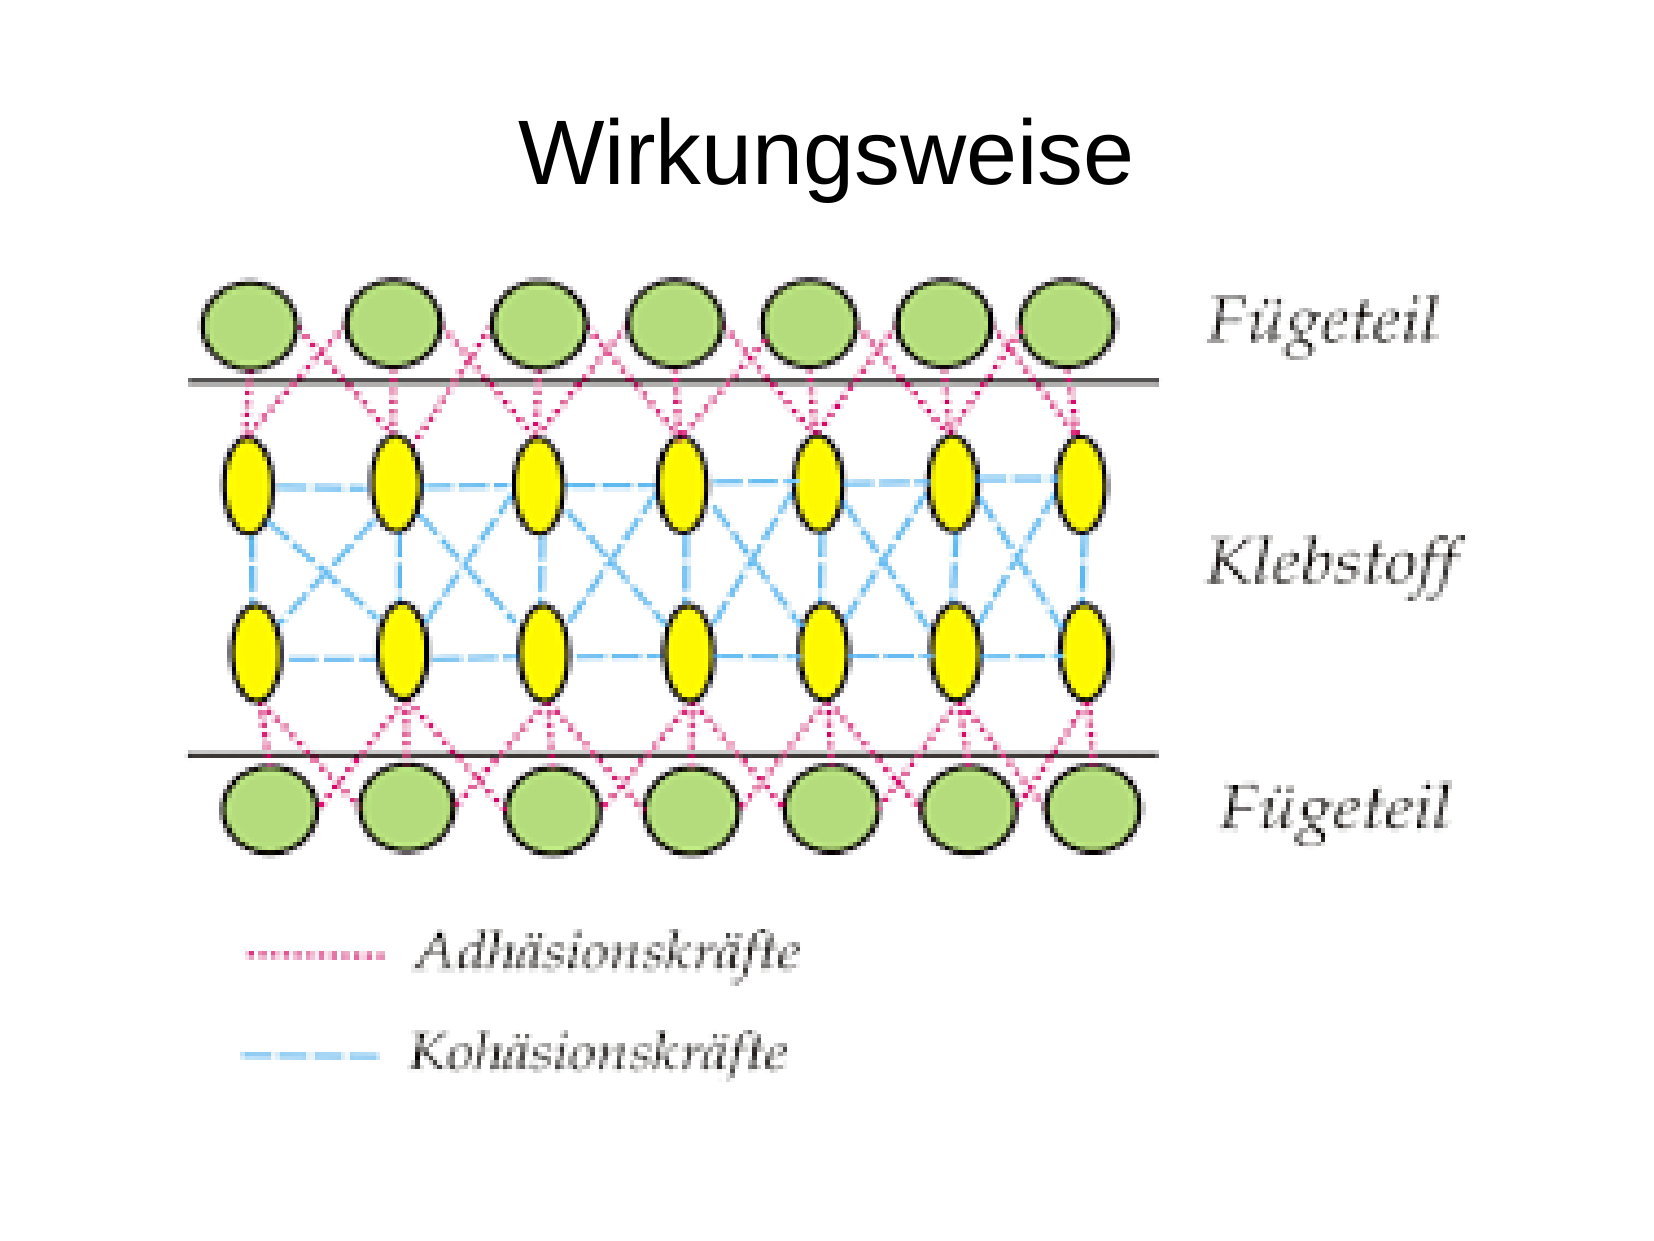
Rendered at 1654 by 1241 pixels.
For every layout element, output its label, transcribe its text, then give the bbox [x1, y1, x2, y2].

title Wirkungsweise [82, 49, 1571, 257]
picture [171, 256, 1483, 1087]
